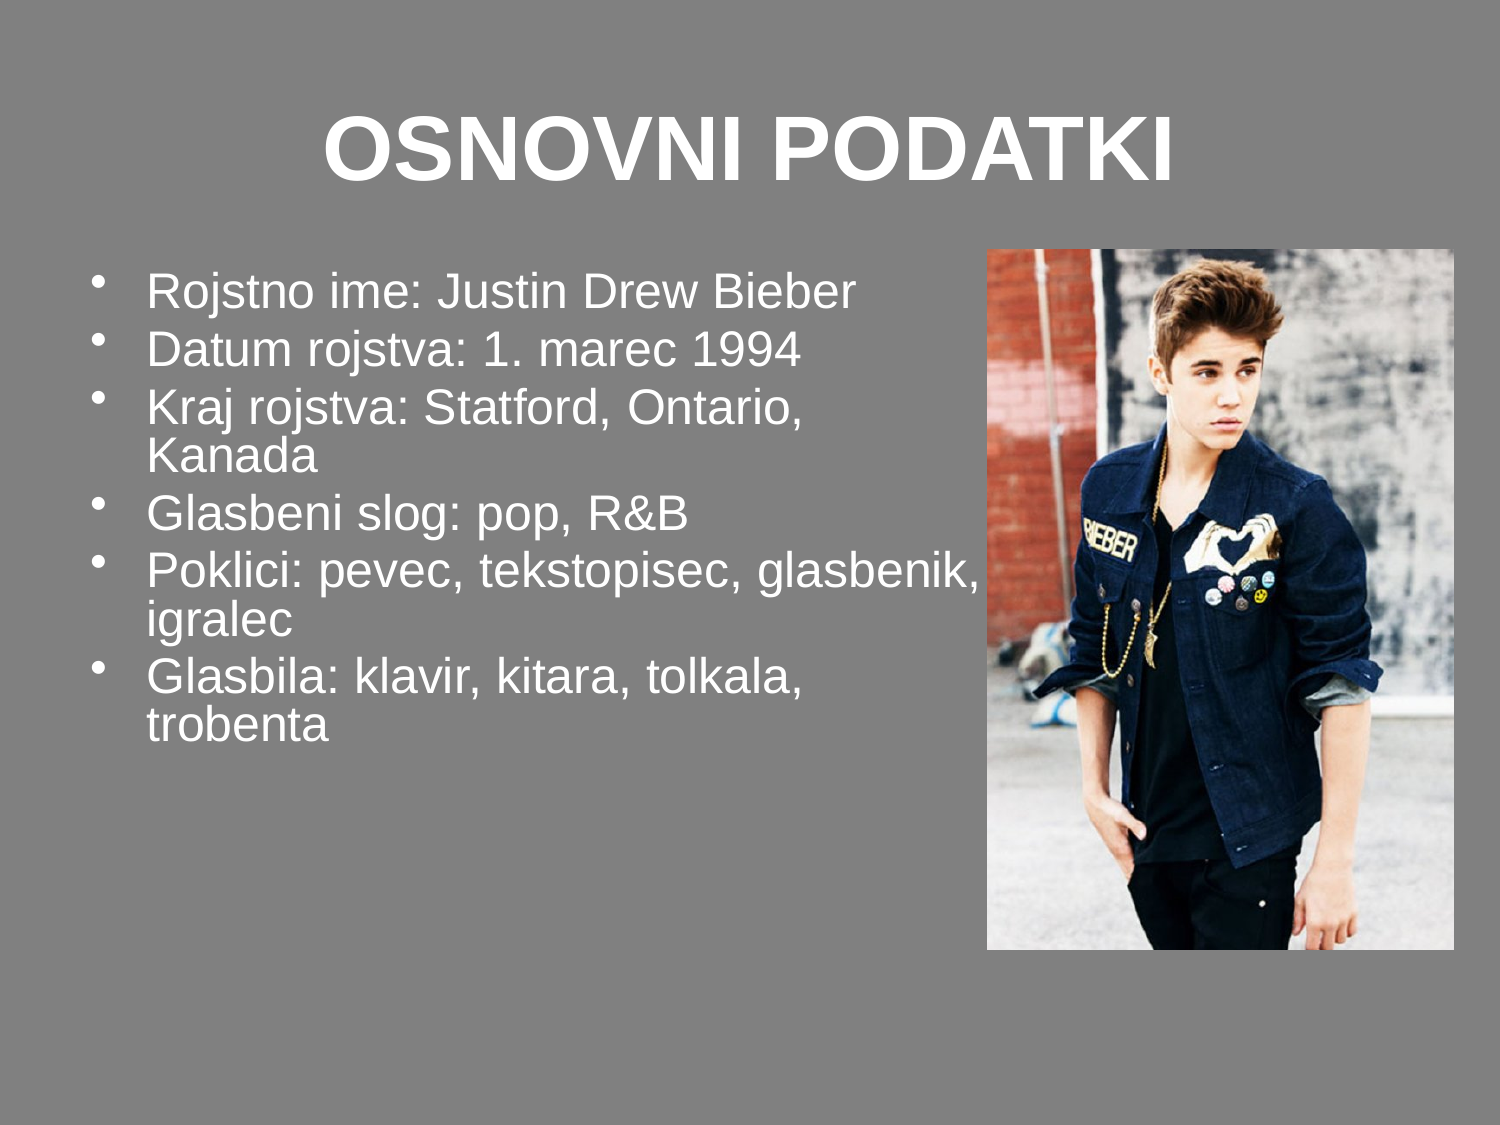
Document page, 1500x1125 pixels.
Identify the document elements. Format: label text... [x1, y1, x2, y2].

title OSNOVNI PODATKI [75, 50, 1425, 238]
list Rojstno ime: Justin Drew Bieber Datum rojstva: 1. marec 1994 Kraj rojstva: Statford, Ontario, Kanada Glasbeni slog: pop, R&B Poklici: pevec, tekstopisec, glasbenik, igralec Glasbila: klavir, kitara, tolkala, trobenta [75, 262, 987, 788]
picture [987, 249, 1454, 950]
